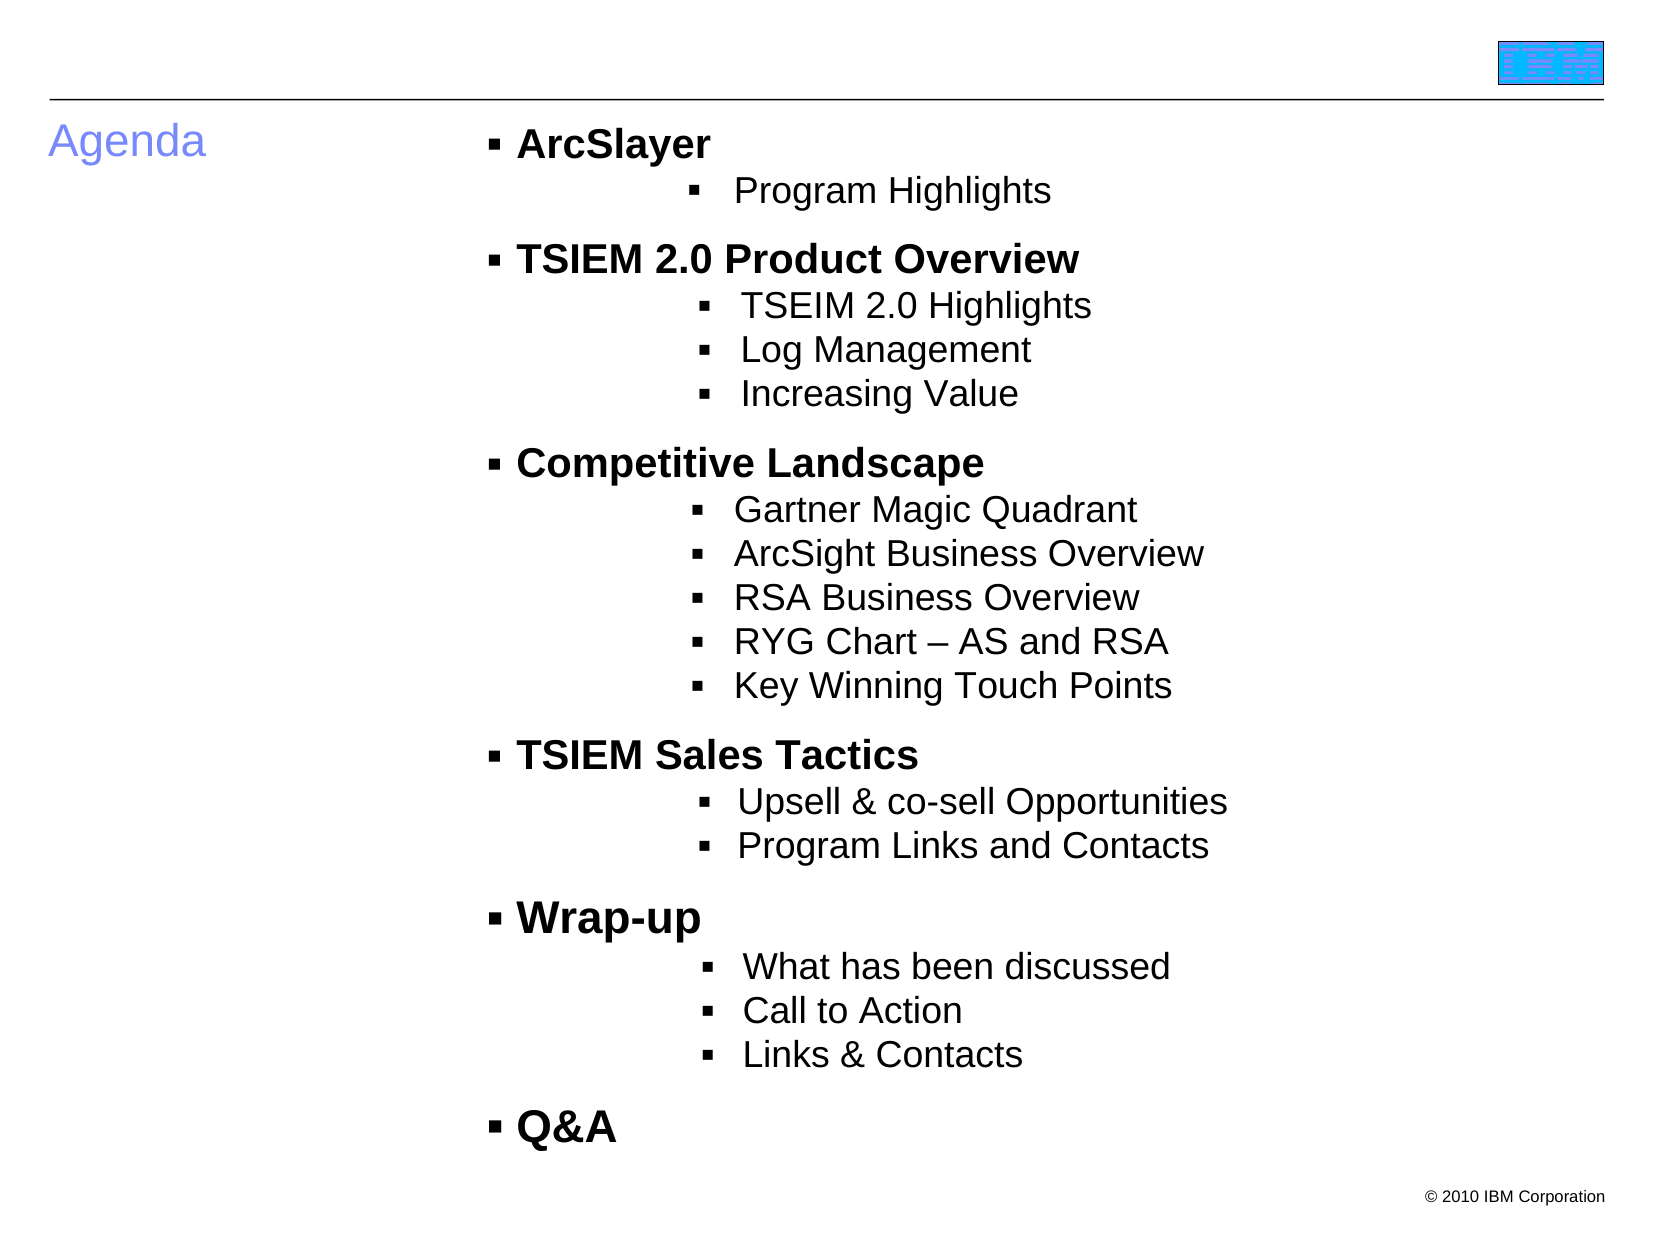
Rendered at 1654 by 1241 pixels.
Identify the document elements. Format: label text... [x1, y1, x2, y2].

title Agenda [33, 107, 1604, 239]
list ArcSlayer Program Highlights TSIEM 2.0 Product Overview TSEIM 2.0 Highlights Log Management Increasing Value Competitive Landscape Gartner Magic Quadrant ArcSight Business Overview RSA Business Overview RYG Chart – AS and RSA Key Winning Touch Points TSIEM Sales Tactics Upsell & co-sell Opportunities Program Links and Contacts Wrap-up What has been discussed Call to Action Links & Contacts Q&A [472, 113, 1315, 1181]
